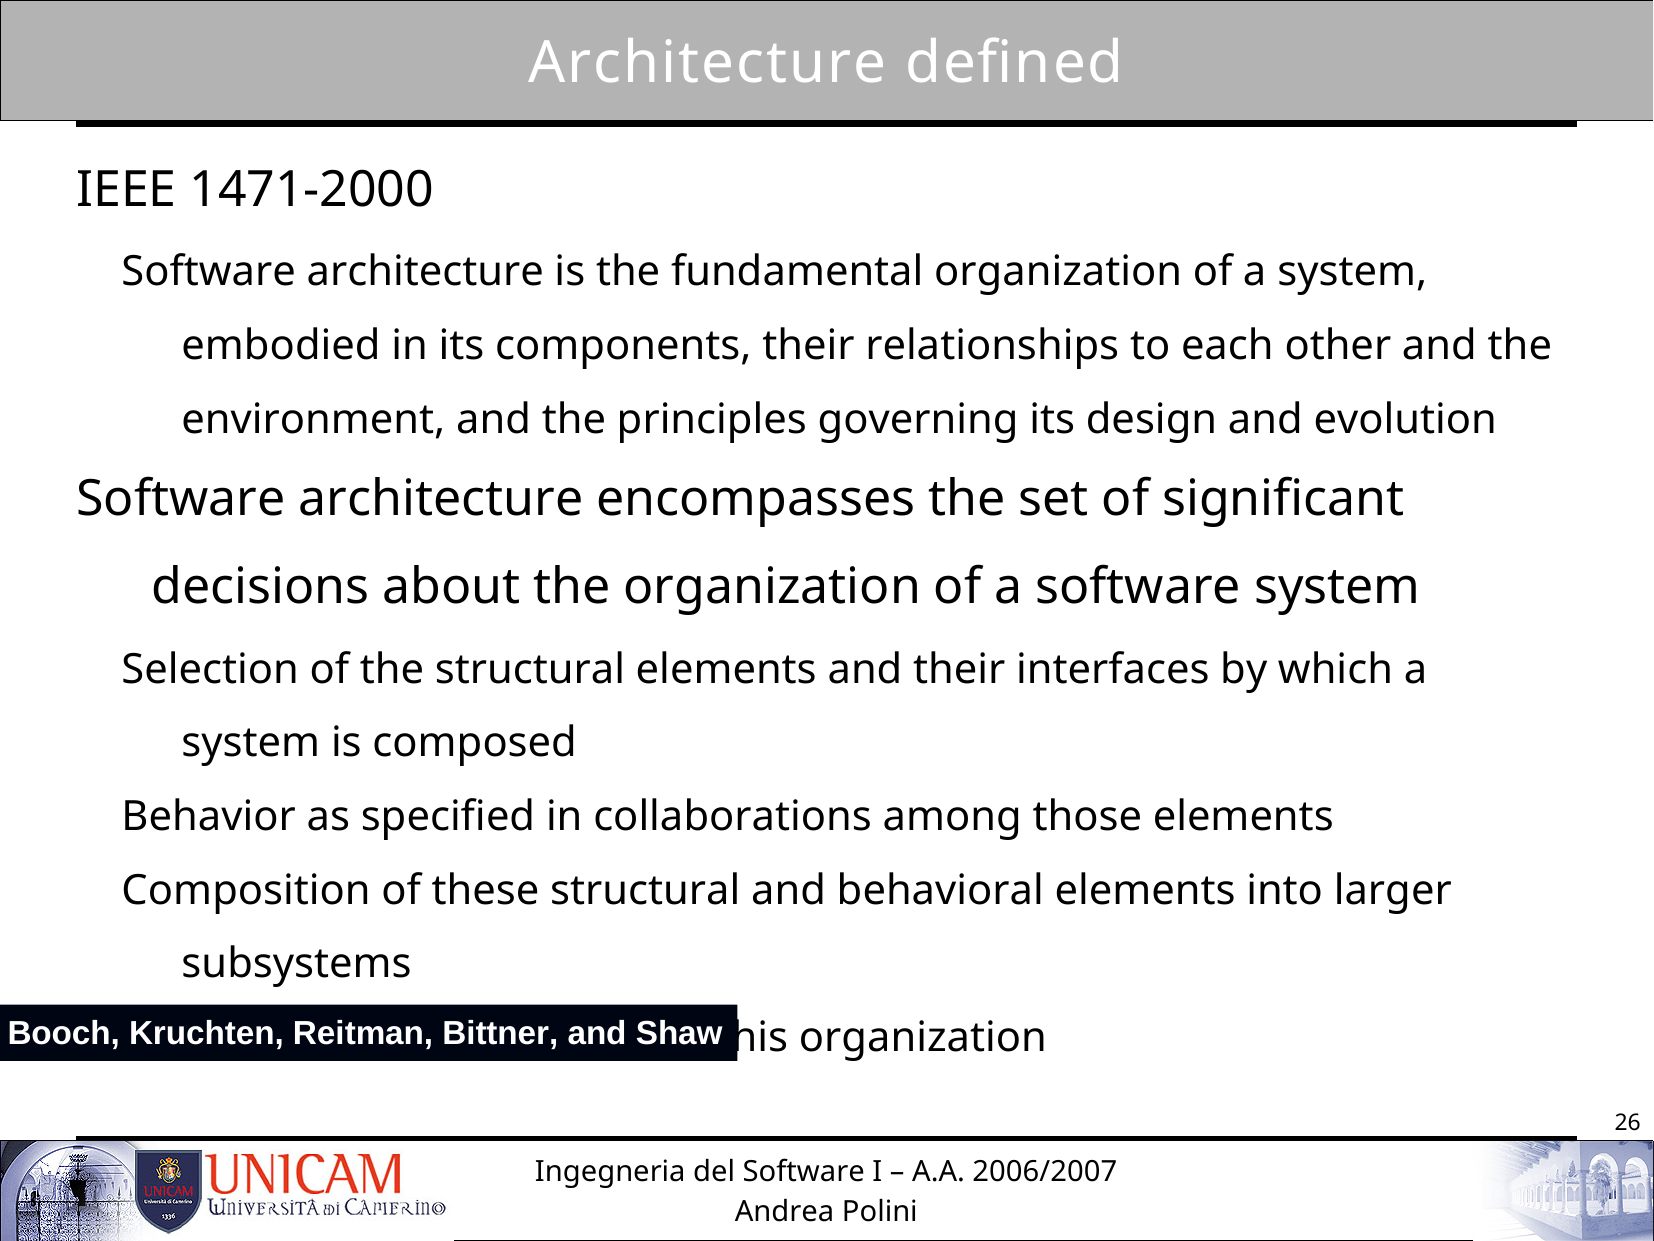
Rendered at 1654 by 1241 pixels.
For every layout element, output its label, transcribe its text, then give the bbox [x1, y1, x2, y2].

picture [0, 1141, 454, 1241]
picture [1473, 1141, 1654, 1241]
title Architecture defined [0, 0, 1653, 121]
text_box Booch, Kruchten, Reitman, Bittner, and Shaw [0, 1004, 738, 1061]
list IEEE 1471-2000 Software architecture is the fundamental organization of a system, embodied in its components, their relationships to each other and the environment, and the principles governing its design and evolution Software architecture encompasses the set of significant decisions about the organization of a software system Selection of the structural elements and their interfaces by which a system is composed Behavior as specified in collaborations among those elements Composition of these structural and behavioral elements into larger subsystems Architectural style that guides this organization [76, 152, 1577, 996]
